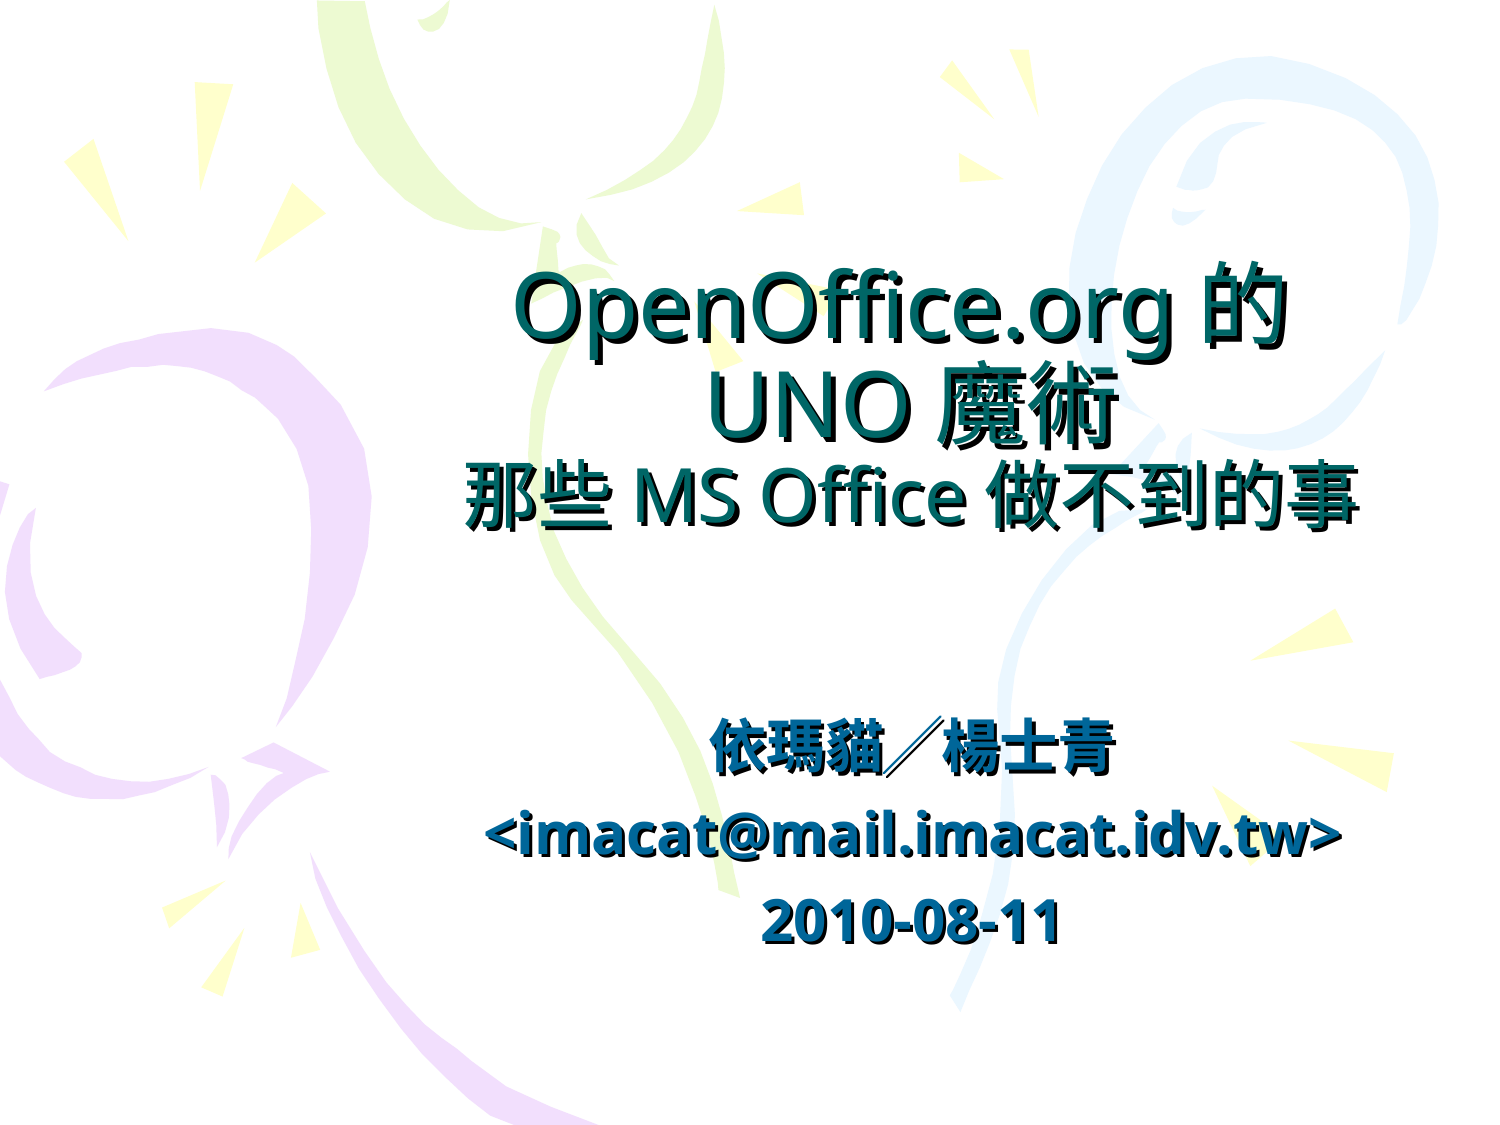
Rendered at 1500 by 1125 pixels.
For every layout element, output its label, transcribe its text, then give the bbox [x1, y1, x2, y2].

subtitle 依瑪貓╱楊士青 <imacat@mail.imacat.idv.tw> 2010-08-11 [408, 709, 1417, 954]
title OpenOffice.org的UNO魔術 那些MS Office做不到的事 [402, 97, 1419, 701]
